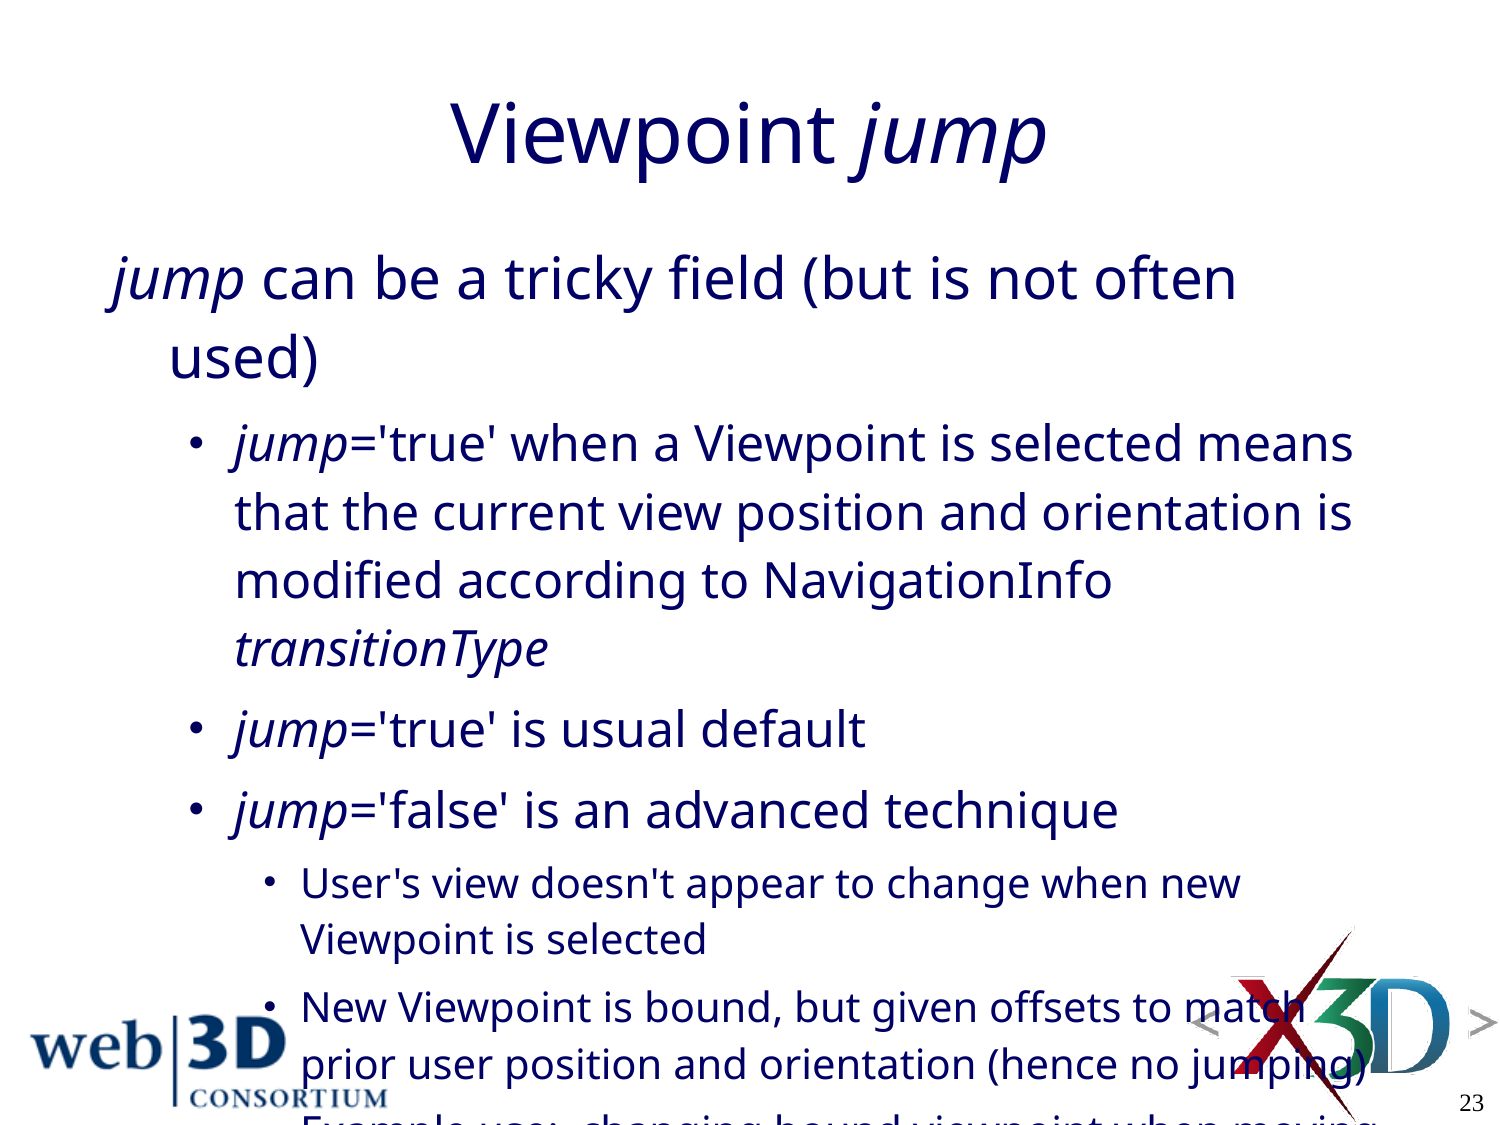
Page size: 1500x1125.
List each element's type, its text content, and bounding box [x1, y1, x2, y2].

list jump can be a tricky field (but is not often used) jump='true' when a Viewpoint is selected means that the current view position and orientation is modified according to NavigationInfo transitionType jump='true' is usual default jump='false' is an advanced technique User's view doesn't appear to change when new Viewpoint is selected New Viewpoint is bound, but given offsets to match prior user position and orientation (hence no jumping) Example use: changing bound viewpoint when moving from one floor into an elevator, then to another floor [112, 237, 1388, 986]
picture [403, 998, 413, 1018]
picture [312, 998, 324, 1016]
picture [12, 998, 413, 1118]
title Viewpoint jump [112, 37, 1388, 226]
picture [1187, 926, 1500, 1125]
